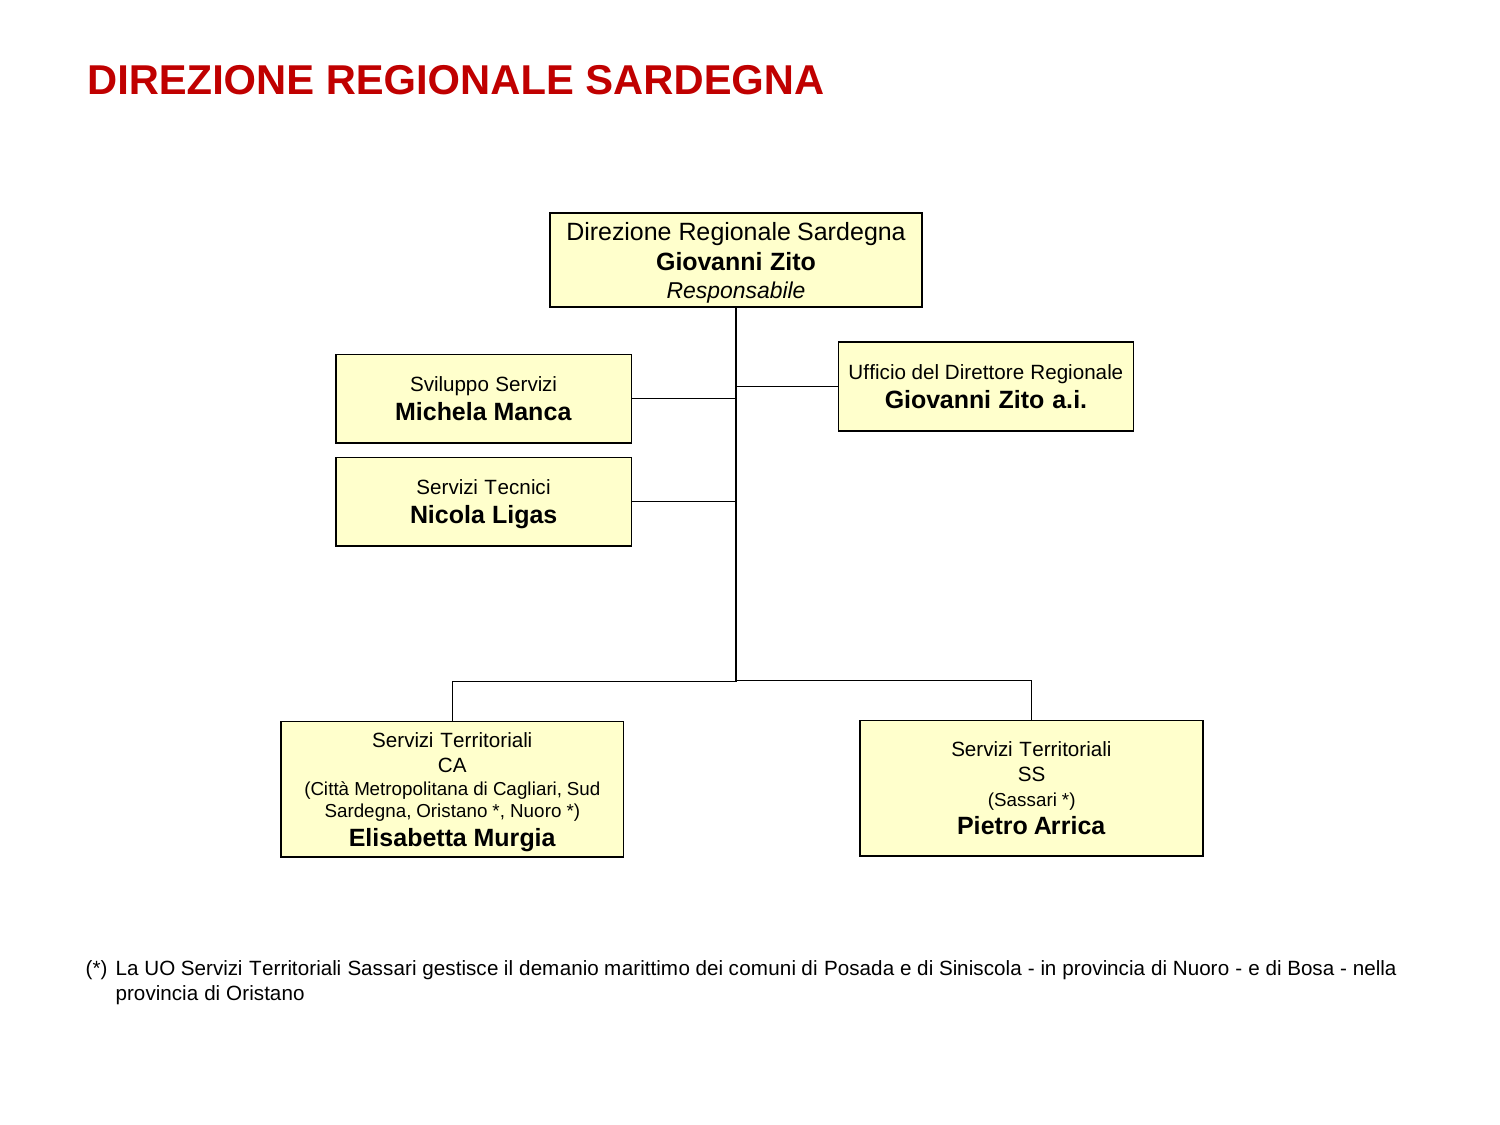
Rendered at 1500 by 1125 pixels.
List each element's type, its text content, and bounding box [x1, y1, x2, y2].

text_box DIREZIONE REGIONALE SARDEGNA [72, 45, 1424, 128]
picture [70, 208, 1430, 1018]
